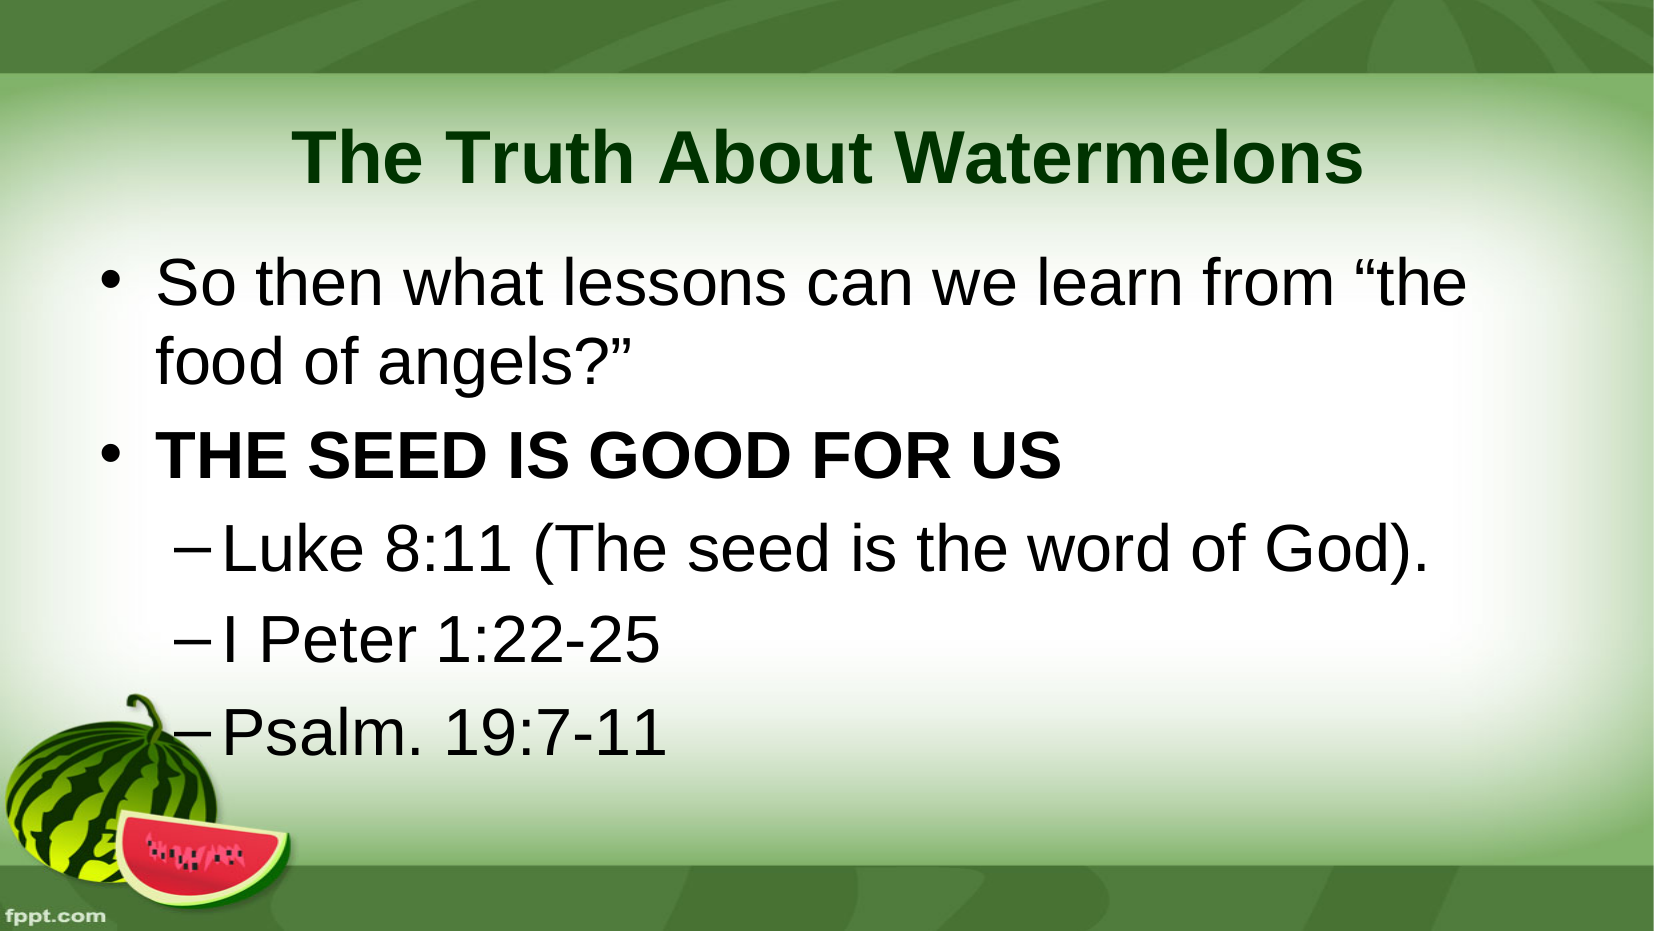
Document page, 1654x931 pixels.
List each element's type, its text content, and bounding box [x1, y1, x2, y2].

picture [0, 0, 1654, 931]
title The Truth About Watermelons [84, 75, 1573, 230]
list So then what lessons can we learn from “the food of angels?” THE SEED IS GOOD FOR US Luke 8:11 (The seed is the word of God). I Peter 1:22-25 Psalm. 19:7-11 [84, 230, 1573, 856]
